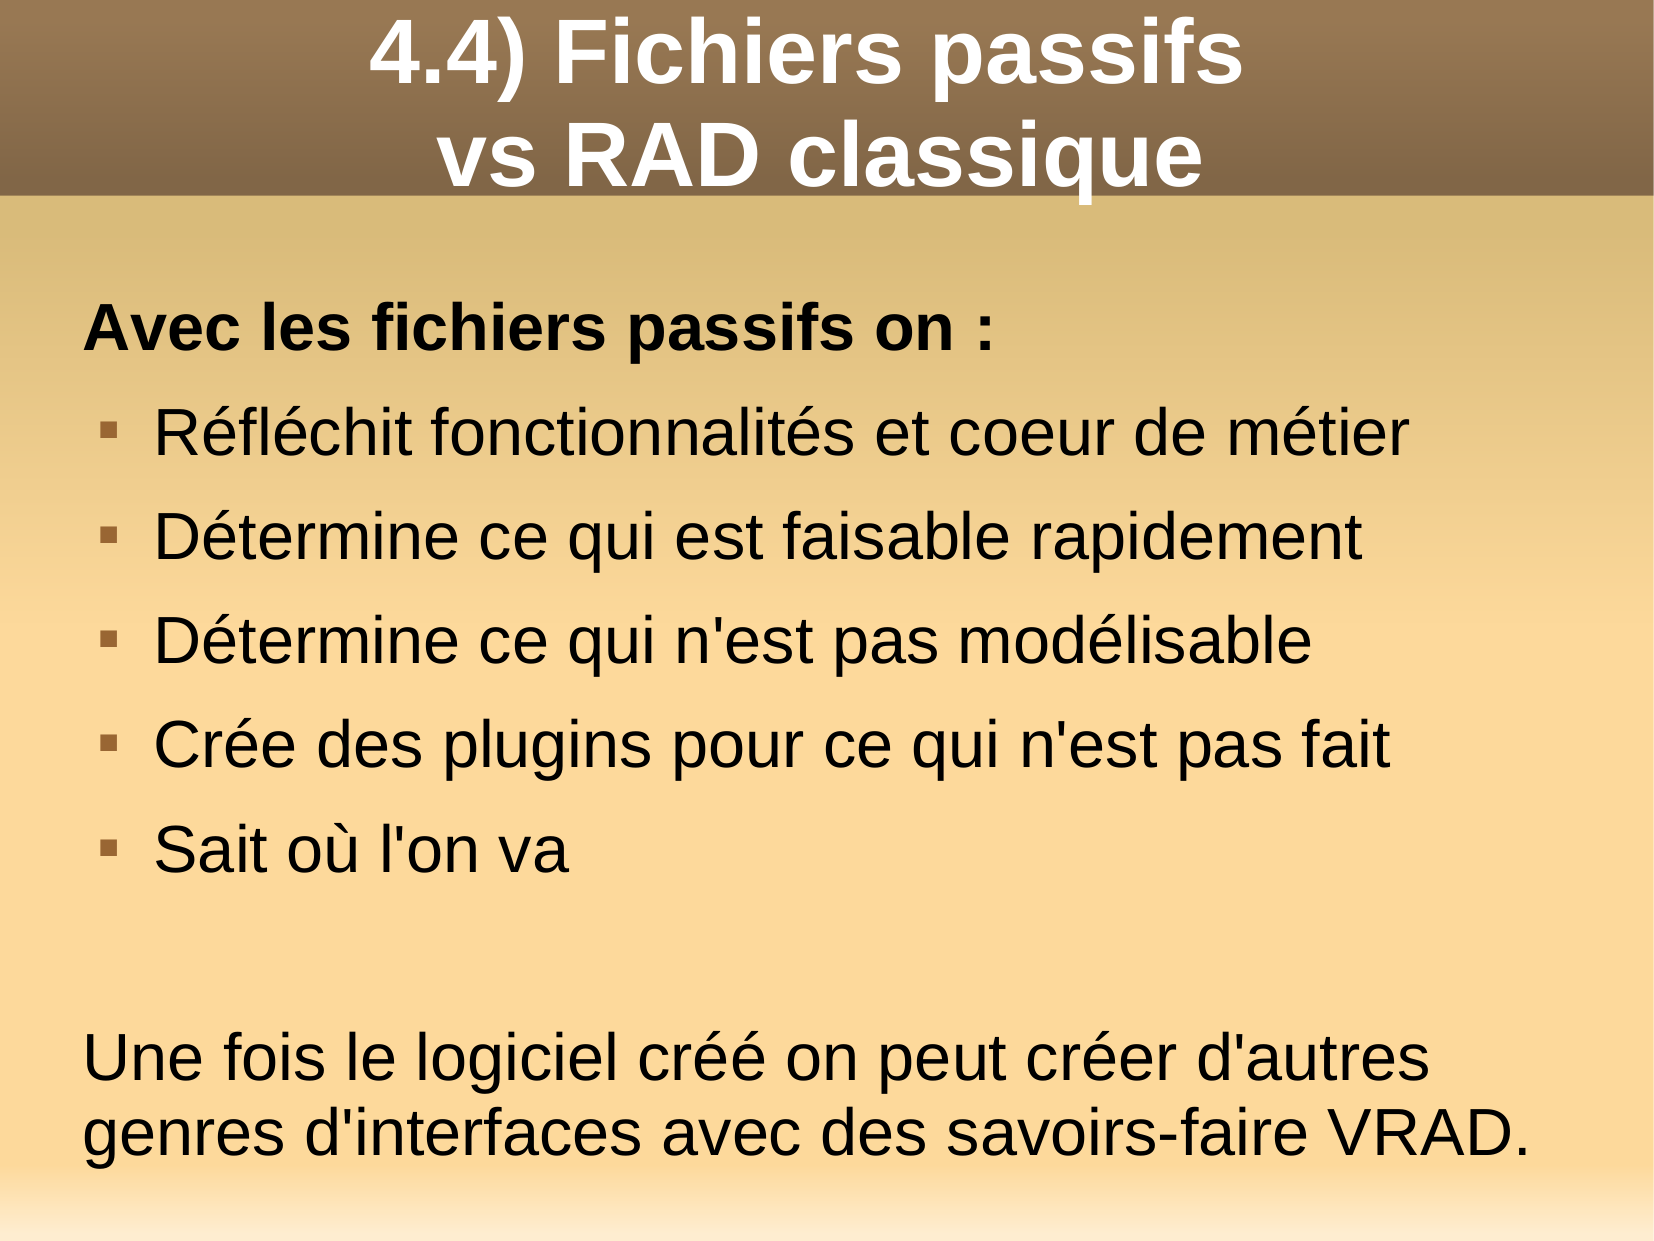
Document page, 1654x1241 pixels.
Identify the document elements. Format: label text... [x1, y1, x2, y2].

list Avec les fichiers passifs on : Réfléchit fonctionnalités et coeur de métier Détermine ce qui est faisable rapidement Détermine ce qui n'est pas modélisable Crée des plugins pour ce qui n'est pas fait Sait où l'on va Une fois le logiciel créé on peut créer d'autres genres d'interfaces avec des savoirs-faire VRAD. [82, 290, 1571, 1170]
title 4.4) Fichiers passifs vs RAD classique [76, 1, 1565, 207]
picture [0, 0, 1654, 1241]
